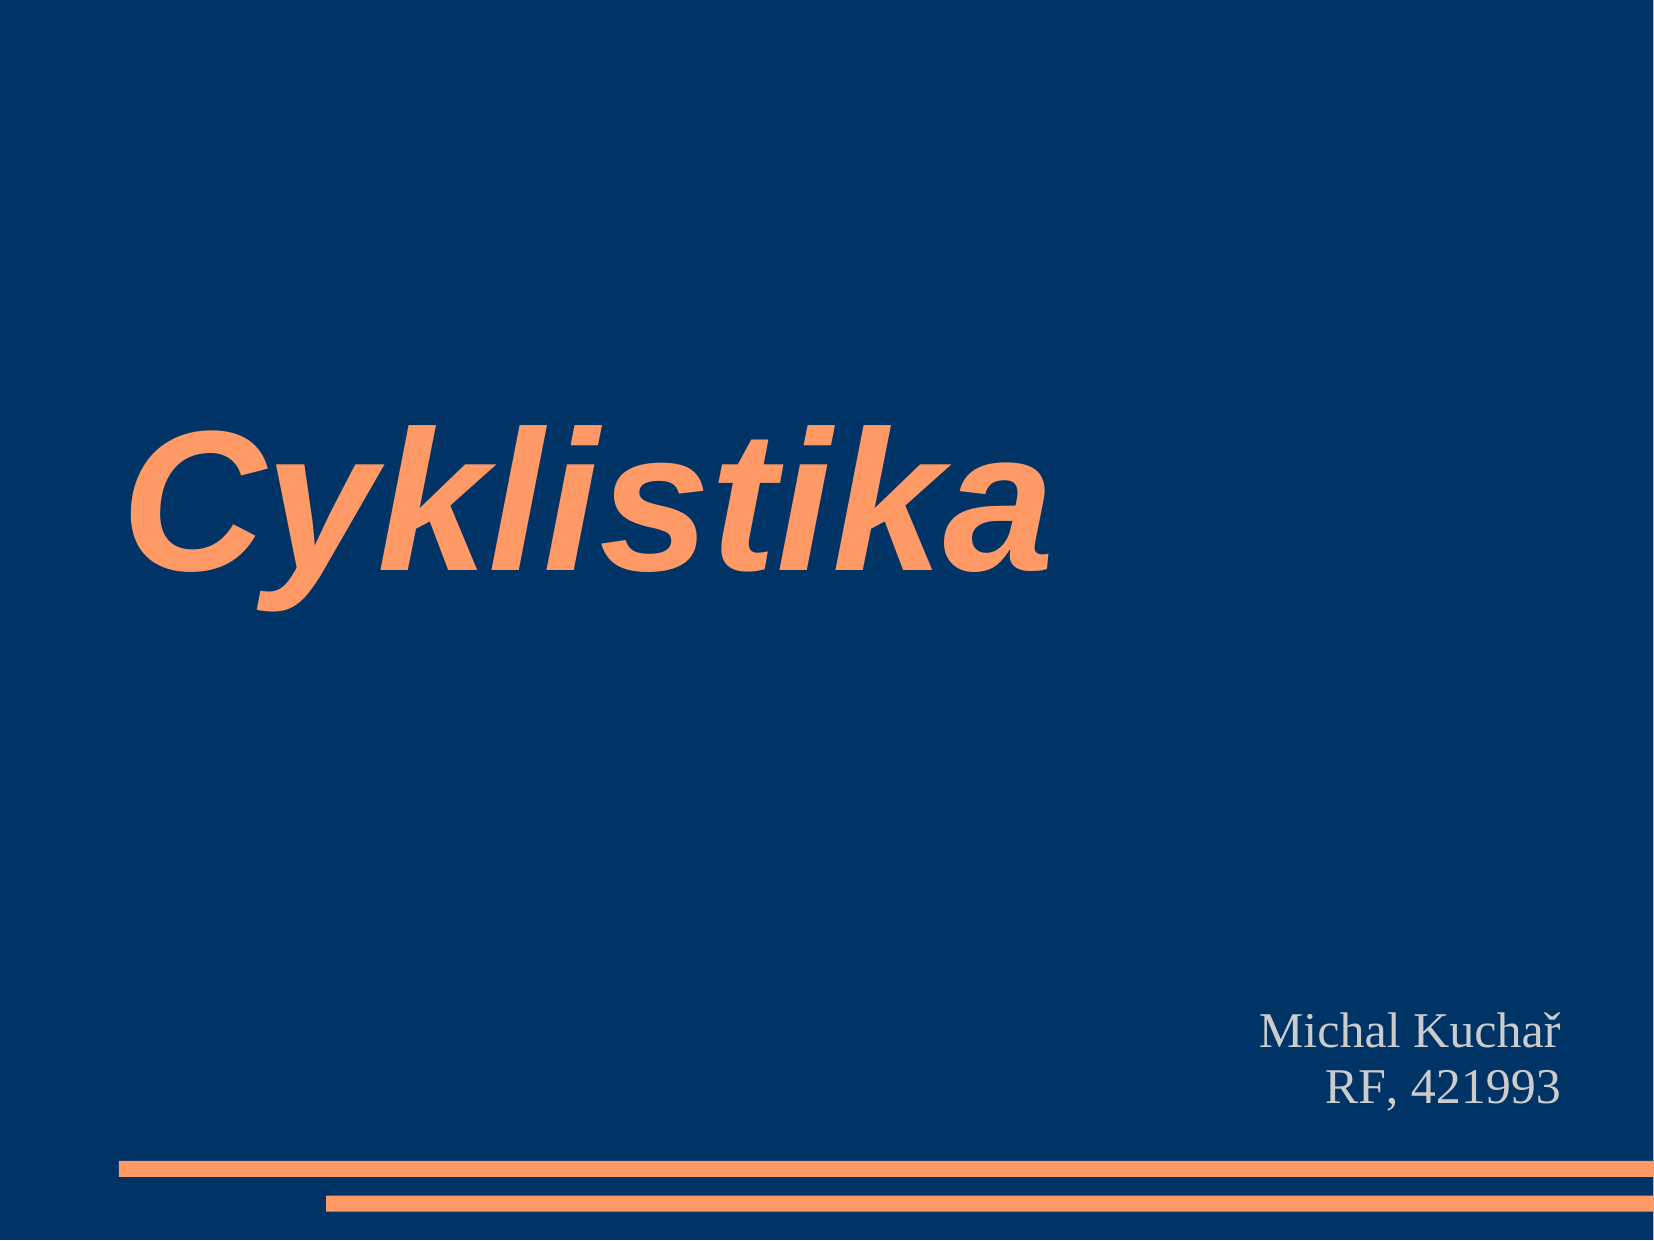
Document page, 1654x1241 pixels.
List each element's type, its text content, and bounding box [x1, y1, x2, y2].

subtitle Michal Kuchař RF, 421993 [121, 322, 1561, 1132]
